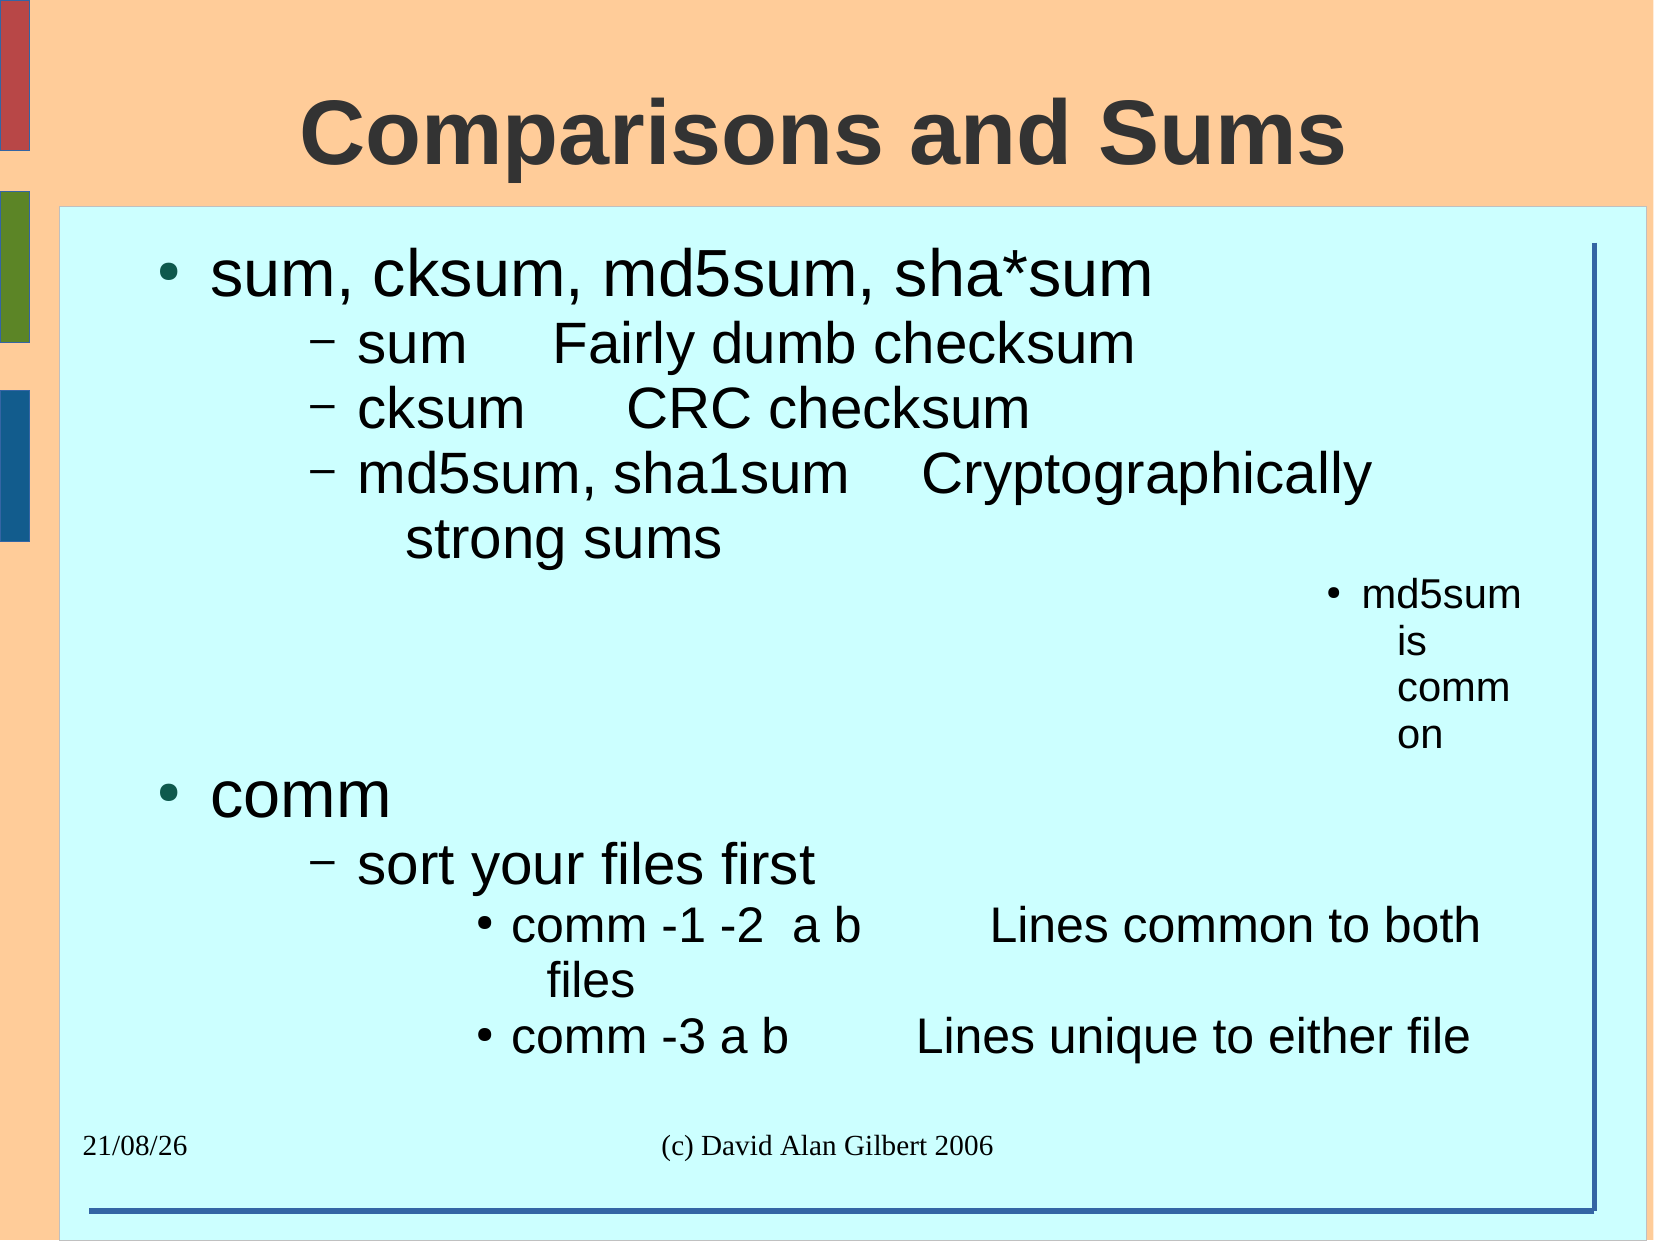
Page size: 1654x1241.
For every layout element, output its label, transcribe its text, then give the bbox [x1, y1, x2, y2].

list sum, cksum, md5sum, sha*sum sum Fairly dumb checksum cksum CRC checksum md5sum, sha1sum Cryptographically strong sums md5sum is common comm sort your files first comm -1 -2 a b Lines common to both files comm -3 a b Lines unique to either file [121, 236, 1534, 1127]
title Comparisons and Sums [118, 29, 1531, 237]
